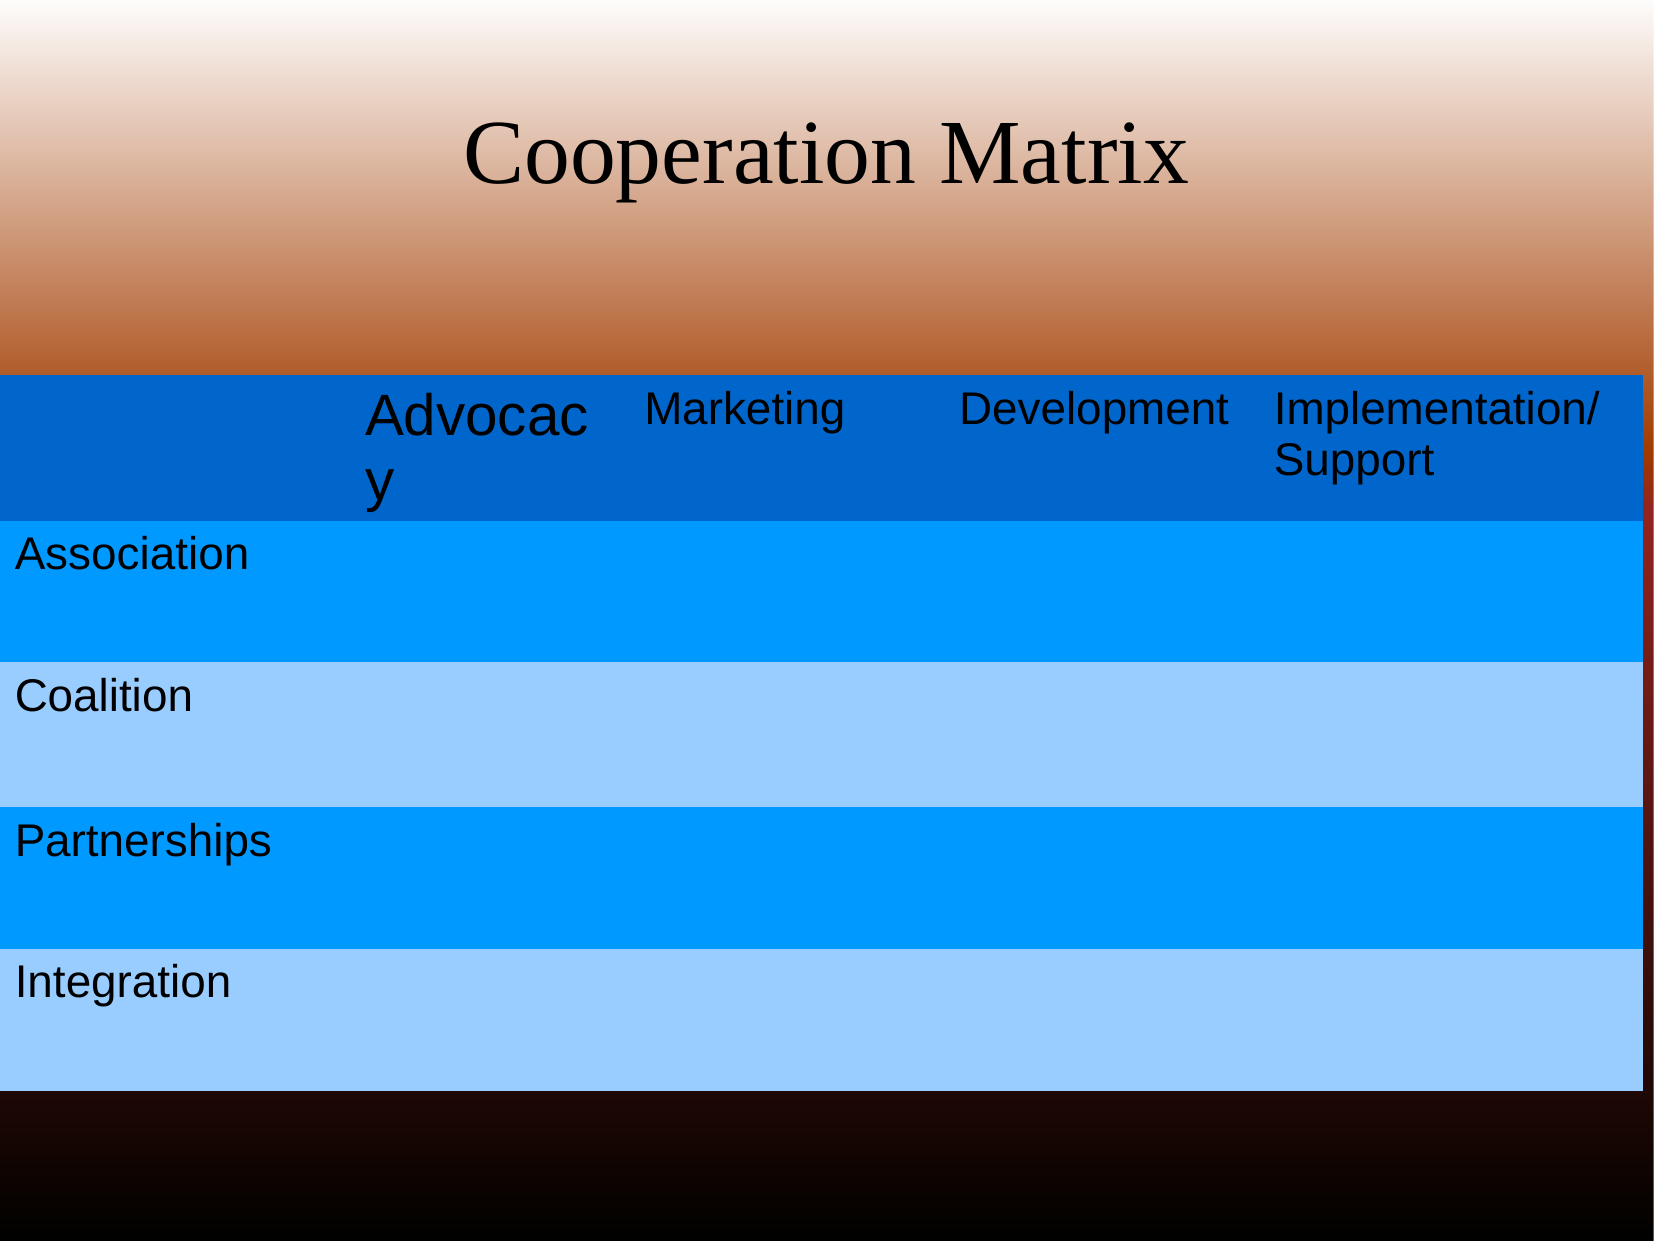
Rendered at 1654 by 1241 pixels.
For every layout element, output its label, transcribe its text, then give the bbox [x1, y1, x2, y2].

table_cell [315, 807, 630, 949]
table_cell [1259, 521, 1643, 662]
picture [0, 0, 1654, 1241]
table_cell Partnerships [0, 807, 315, 949]
table_header Implementation/ Support [1259, 375, 1643, 521]
table_cell [315, 662, 630, 807]
table_cell [315, 521, 630, 662]
table_cell [630, 949, 944, 1091]
table_cell [630, 807, 944, 949]
table_cell [944, 662, 1259, 807]
table_cell [630, 521, 944, 662]
table_cell [944, 949, 1259, 1091]
table_cell [944, 807, 1259, 949]
table_cell Coalition [0, 662, 315, 807]
title Cooperation Matrix [82, 56, 1571, 250]
table_cell Association [0, 521, 315, 662]
table_header Advocacy [315, 375, 630, 521]
table_cell [315, 949, 630, 1091]
table_cell [1259, 662, 1643, 807]
table_header Marketing [630, 375, 944, 521]
table_cell Integration [0, 949, 315, 1091]
table_header [0, 375, 315, 521]
table_cell [1259, 949, 1643, 1091]
table_cell [630, 662, 944, 807]
table_header Development [944, 375, 1259, 521]
table_cell [944, 521, 1259, 662]
table_cell [1259, 807, 1643, 949]
